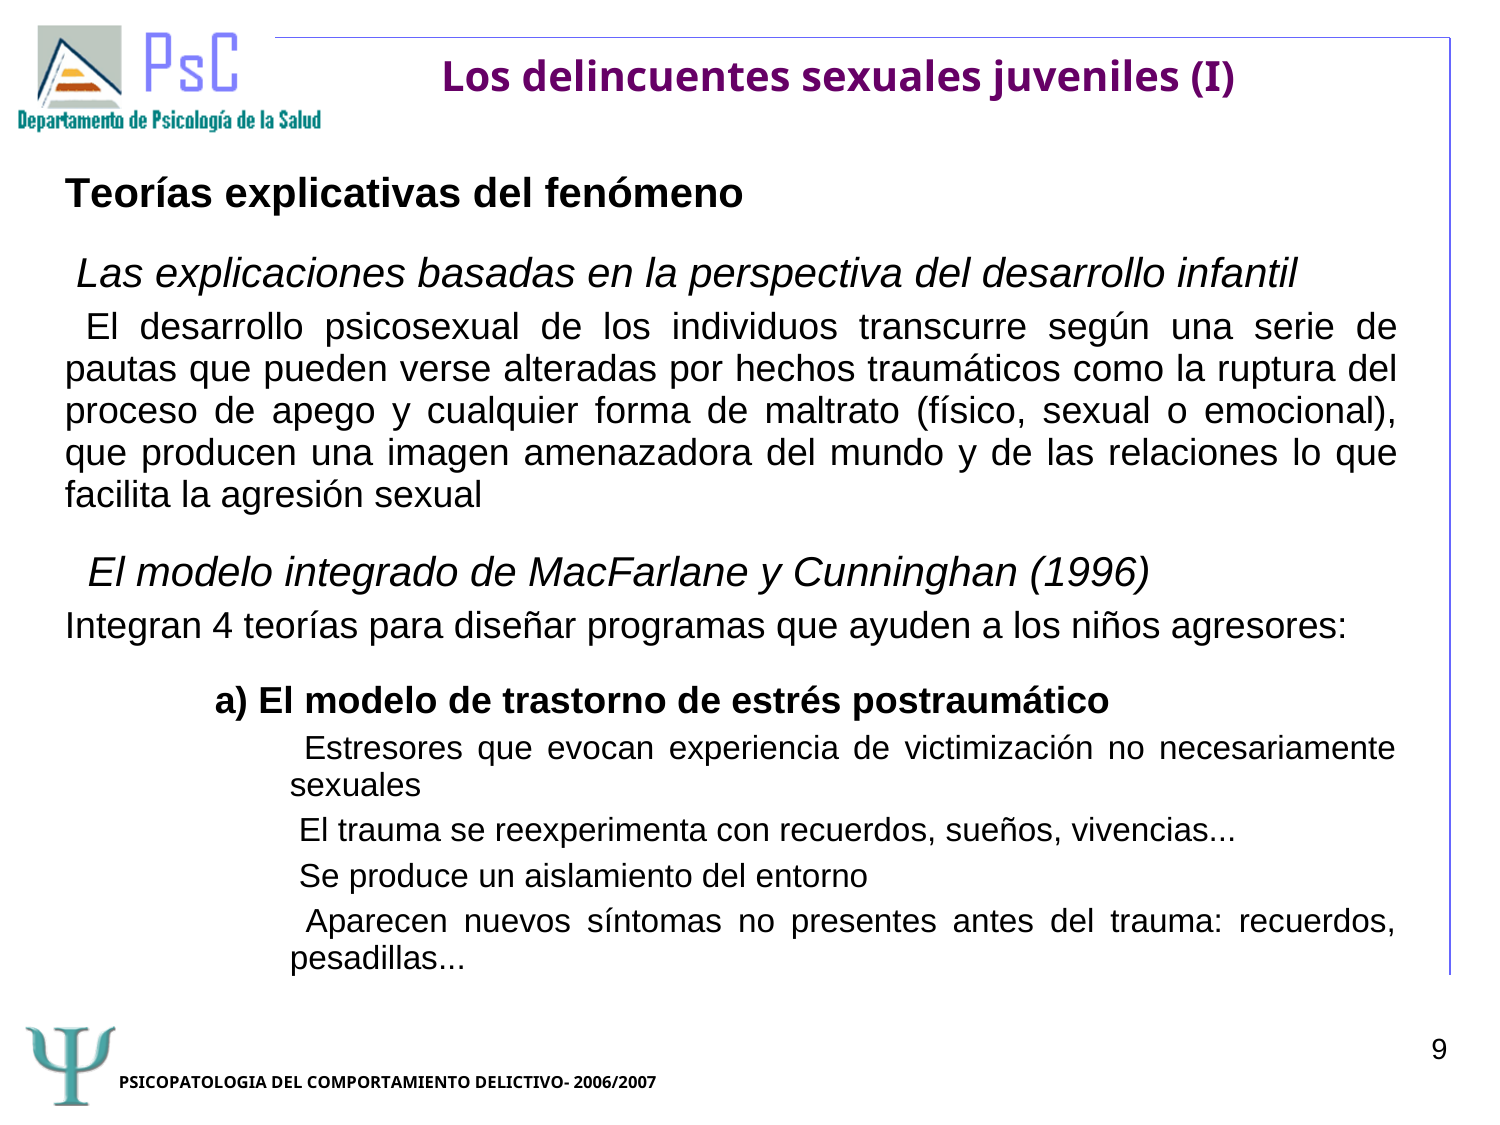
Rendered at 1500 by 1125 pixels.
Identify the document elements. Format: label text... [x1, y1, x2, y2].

subtitle Teorías explicativas del fenómeno Las explicaciones basadas en la perspectiva del desarrollo infantil El desarrollo psicosexual de los individuos transcurre según una serie de pautas que pueden verse alteradas por hechos traumáticos como la ruptura del proceso de apego y cualquier forma de maltrato (físico, sexual o emocional), que producen una imagen amenazadora del mundo y de las relaciones lo que facilita la agresión sexual El modelo integrado de MacFarlane y Cunninghan (1996) Integran 4 teorías para diseñar programas que ayuden a los niños agresores: a) El modelo de trastorno de estrés postraumático Estresores que evocan experiencia de victimización no necesariamente sexuales El trauma se reexperimenta con recuerdos, sueños, vivencias... Se produce un aislamiento del entorno Aparecen nuevos síntomas no presentes antes del trauma: recuerdos, pesadillas... [49, 162, 1413, 1125]
title Los delincuentes sexuales juveniles (I) [349, 24, 1338, 126]
picture [0, 0, 330, 138]
picture [24, 1024, 49, 1106]
